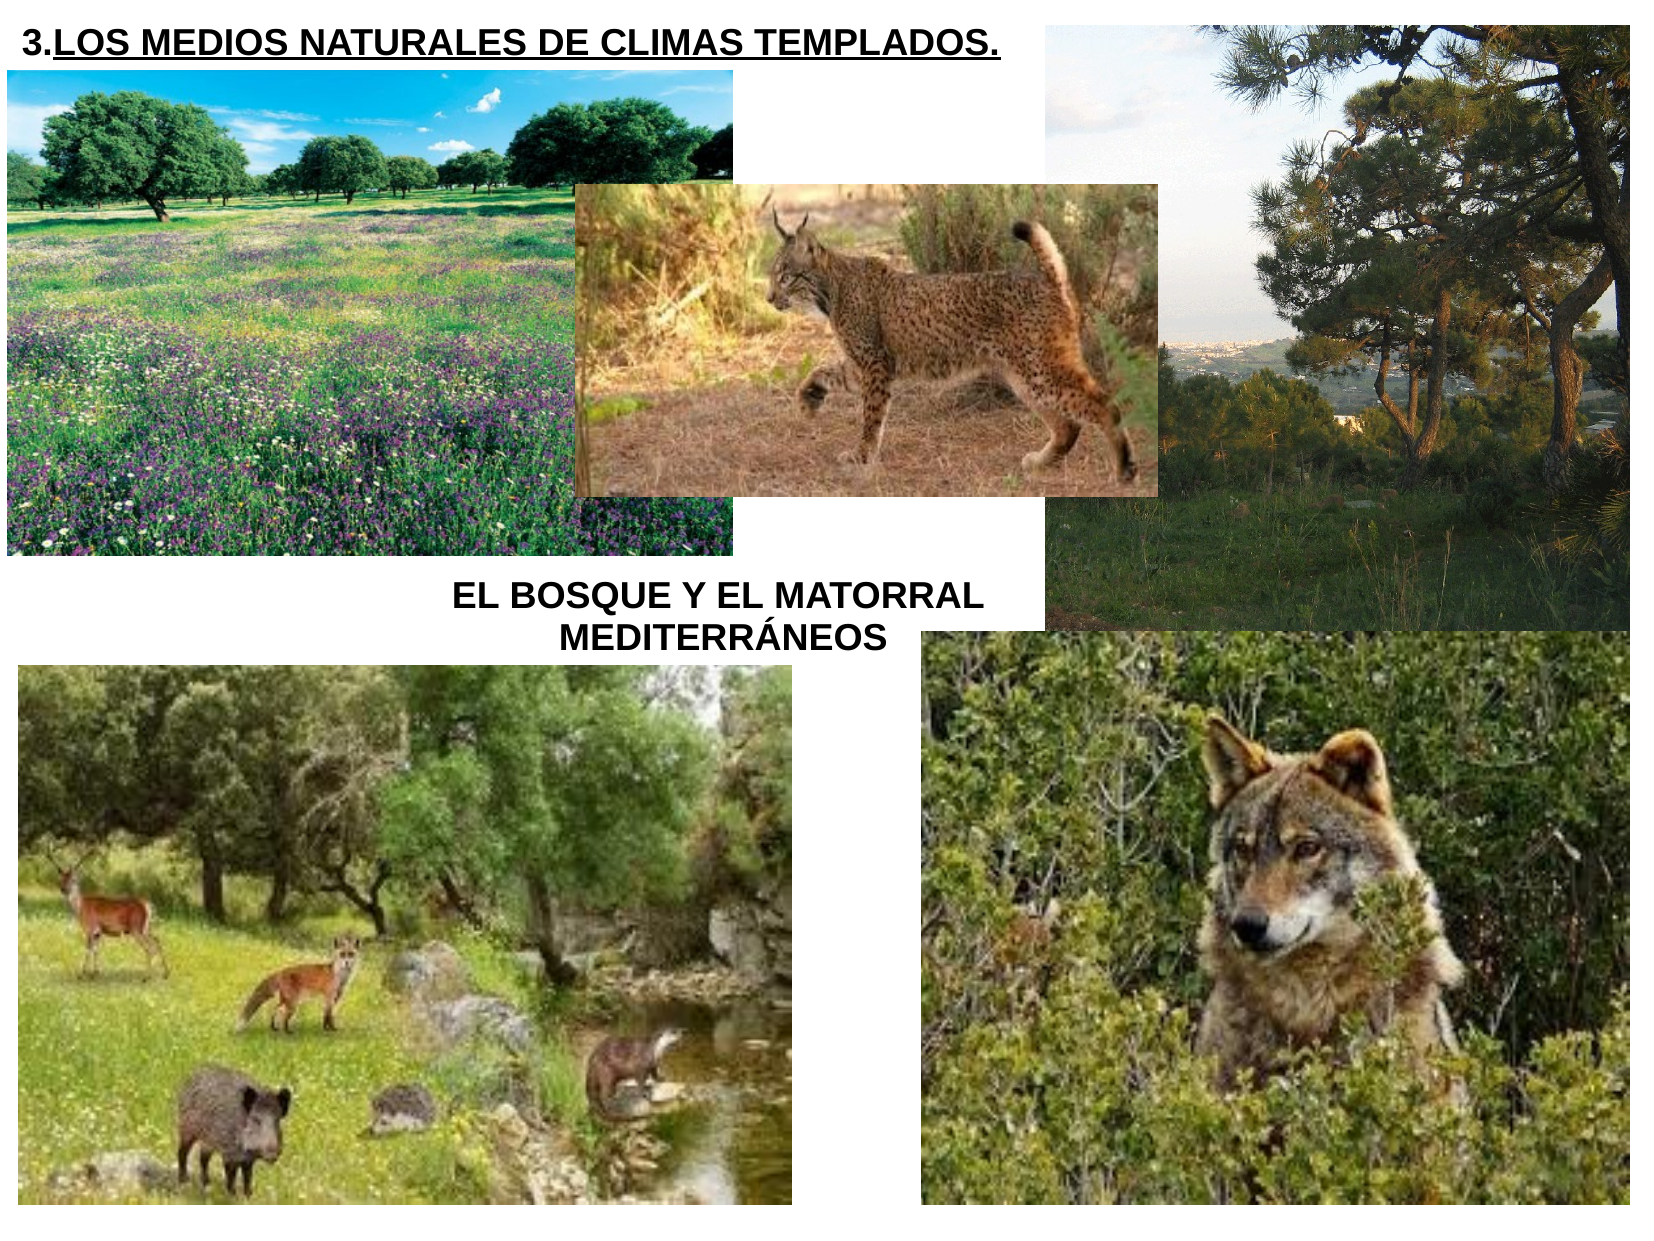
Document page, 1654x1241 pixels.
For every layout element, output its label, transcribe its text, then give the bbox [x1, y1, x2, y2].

picture [7, 25, 1630, 1205]
picture [441, 74, 448, 80]
picture [18, 665, 792, 1205]
text_box EL BOSQUE Y EL MATORRAL MEDITERRÁNEOS [437, 566, 1010, 666]
text_box 3.LOS MEDIOS NATURALES DE CLIMAS TEMPLADOS. [7, 14, 1016, 71]
